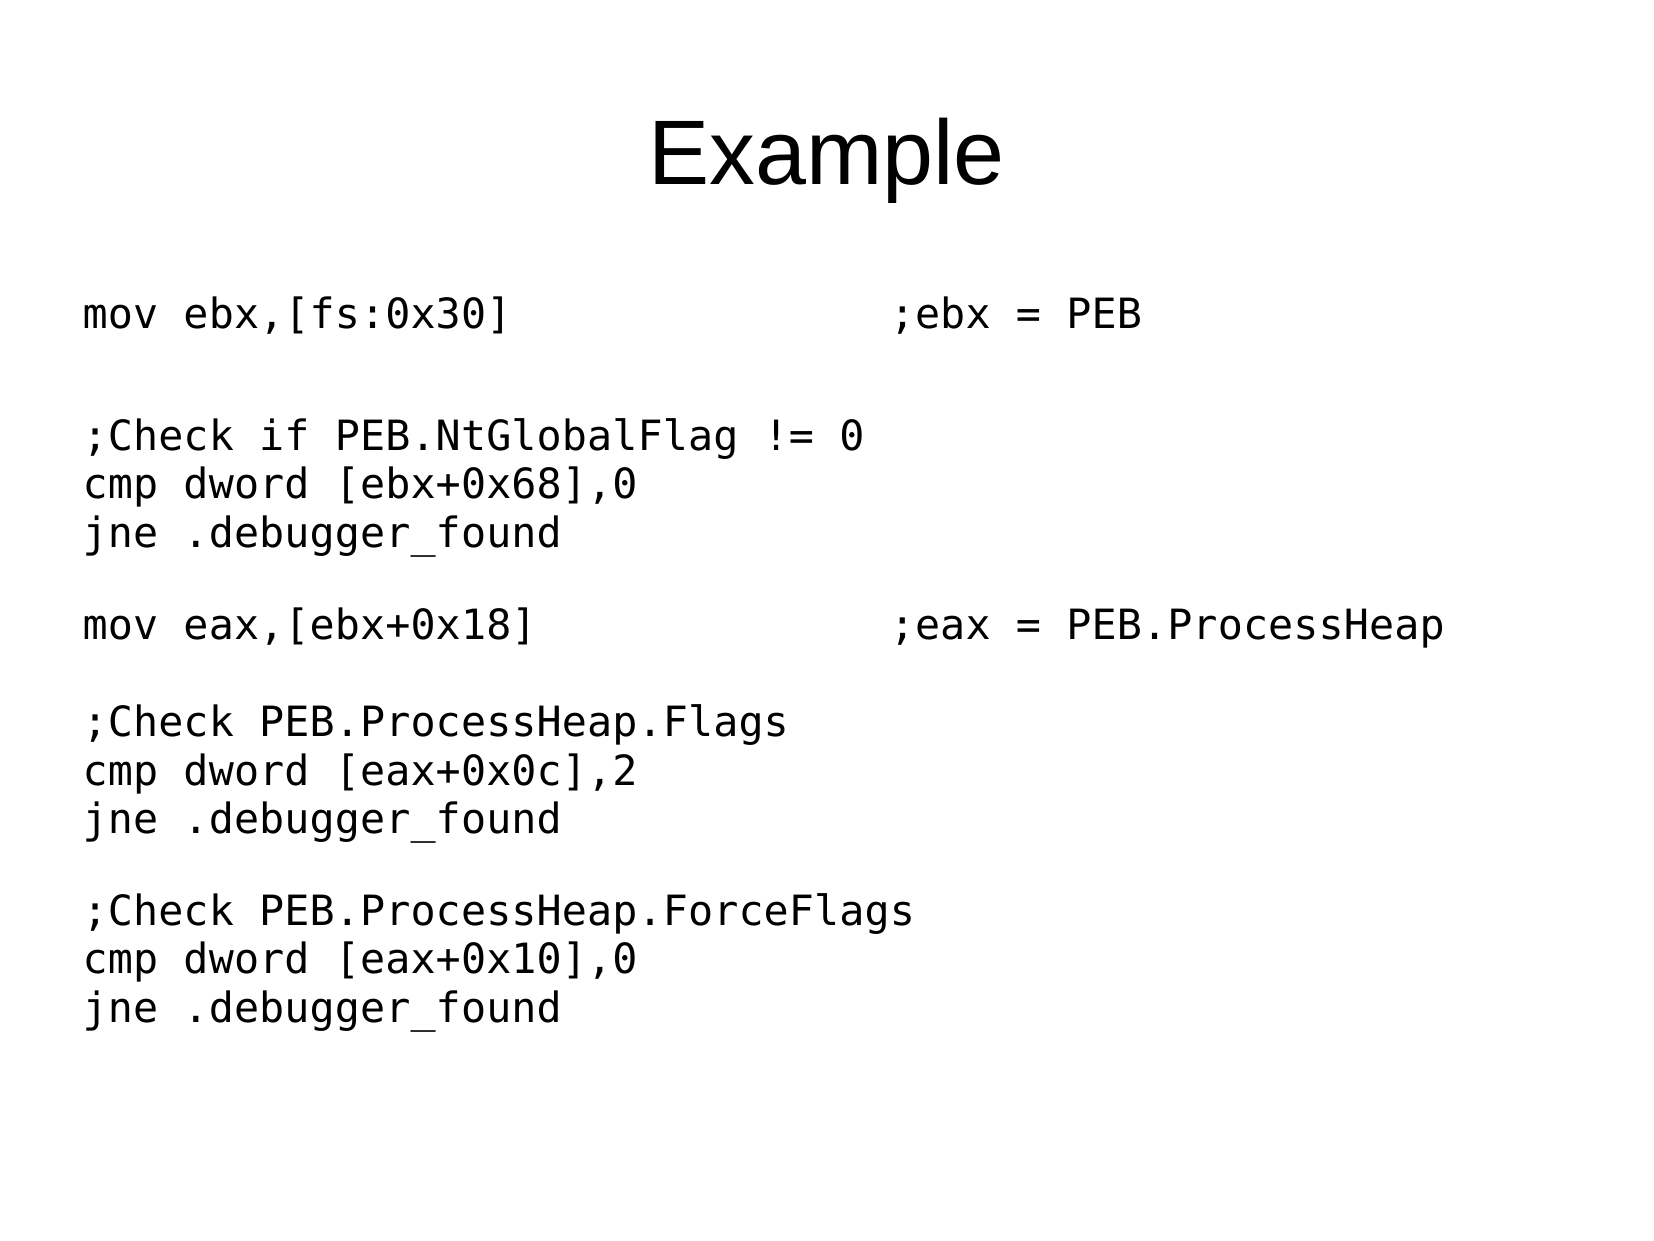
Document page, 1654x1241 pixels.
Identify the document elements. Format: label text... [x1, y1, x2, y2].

title Example [82, 49, 1571, 257]
list mov ebx,[fs:0x30] ;ebx = PEB ;Check if PEB.NtGlobalFlag != 0 cmp dword [ebx+0x68],0 jne .debugger_found mov eax,[ebx+0x18] ;eax = PEB.ProcessHeap ;Check PEB.ProcessHeap.Flags cmp dword [eax+0x0c],2 jne .debugger_found ;Check PEB.ProcessHeap.ForceFlags cmp dword [eax+0x10],0 jne .debugger_found [82, 290, 1571, 1109]
